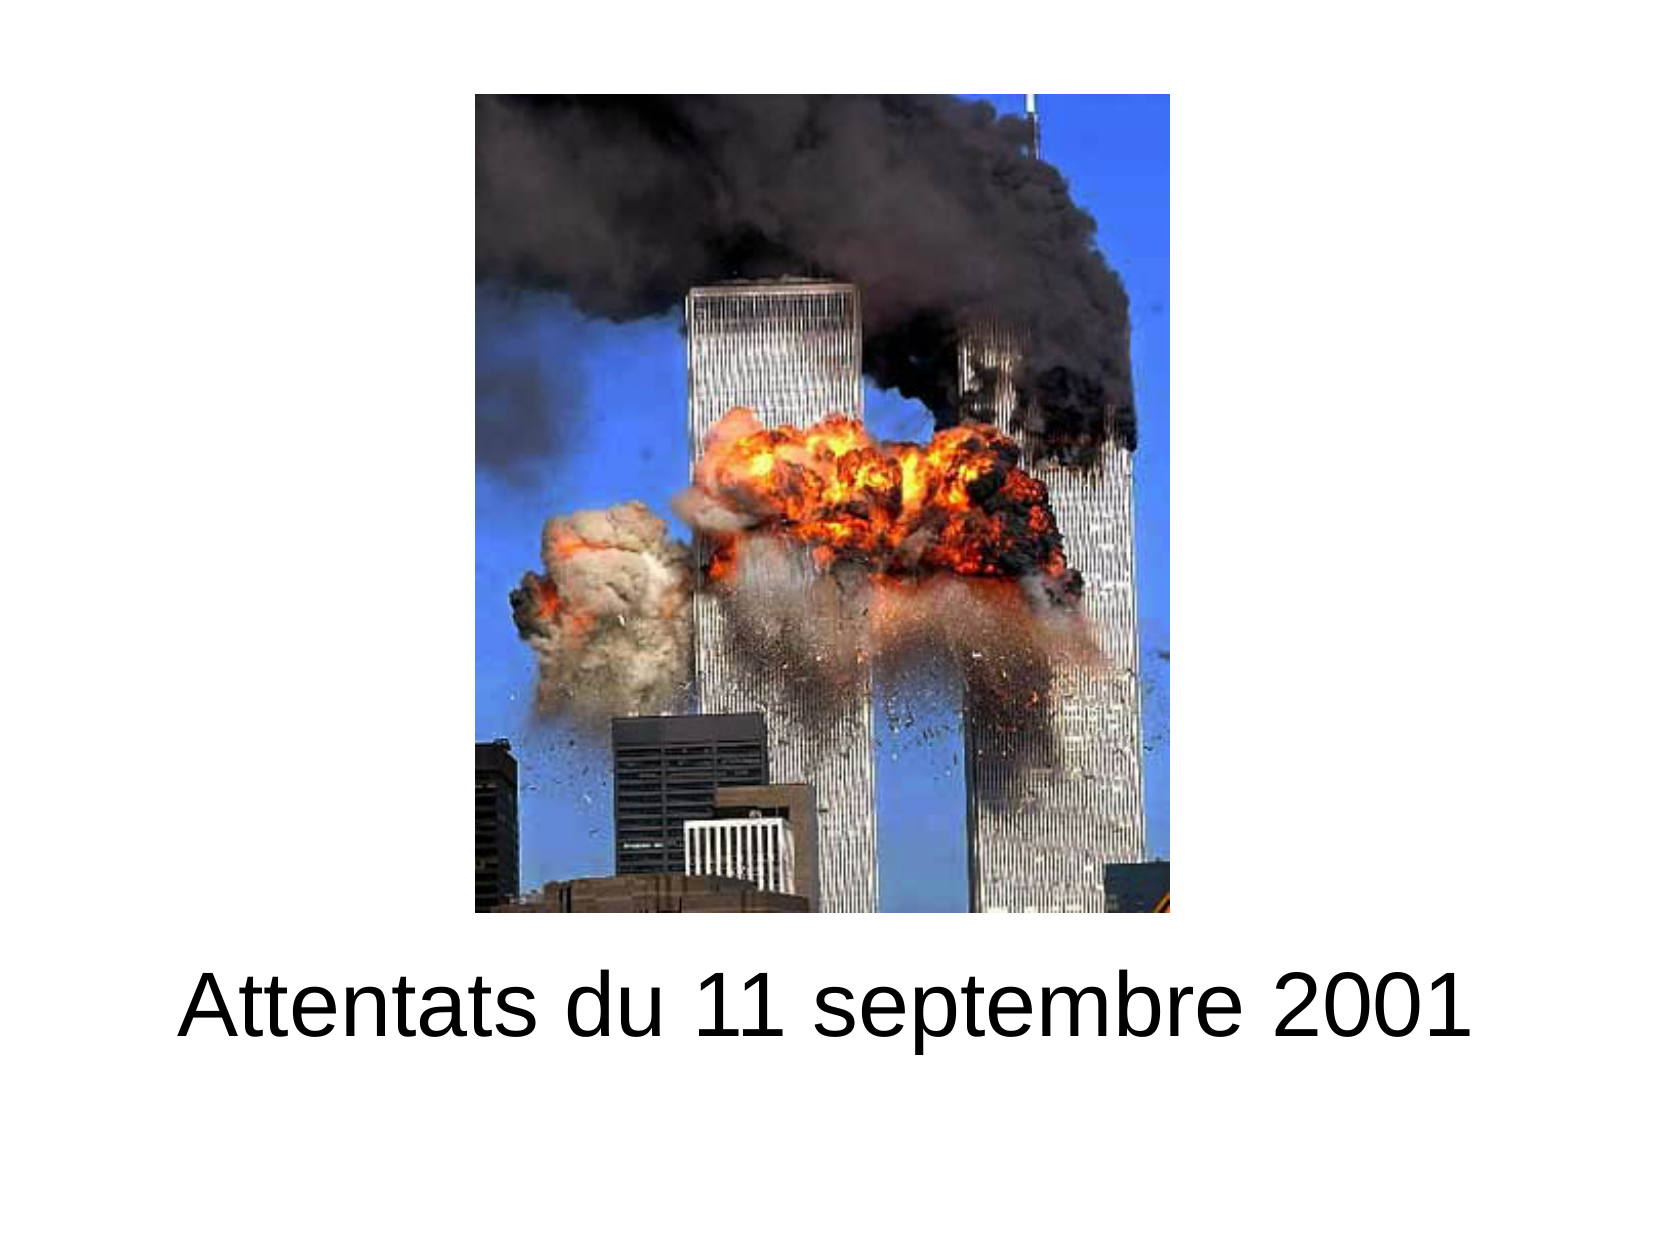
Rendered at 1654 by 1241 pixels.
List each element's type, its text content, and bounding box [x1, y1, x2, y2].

picture [475, 94, 1170, 913]
title Attentats du 11 septembre 2001 [82, 901, 1571, 1109]
